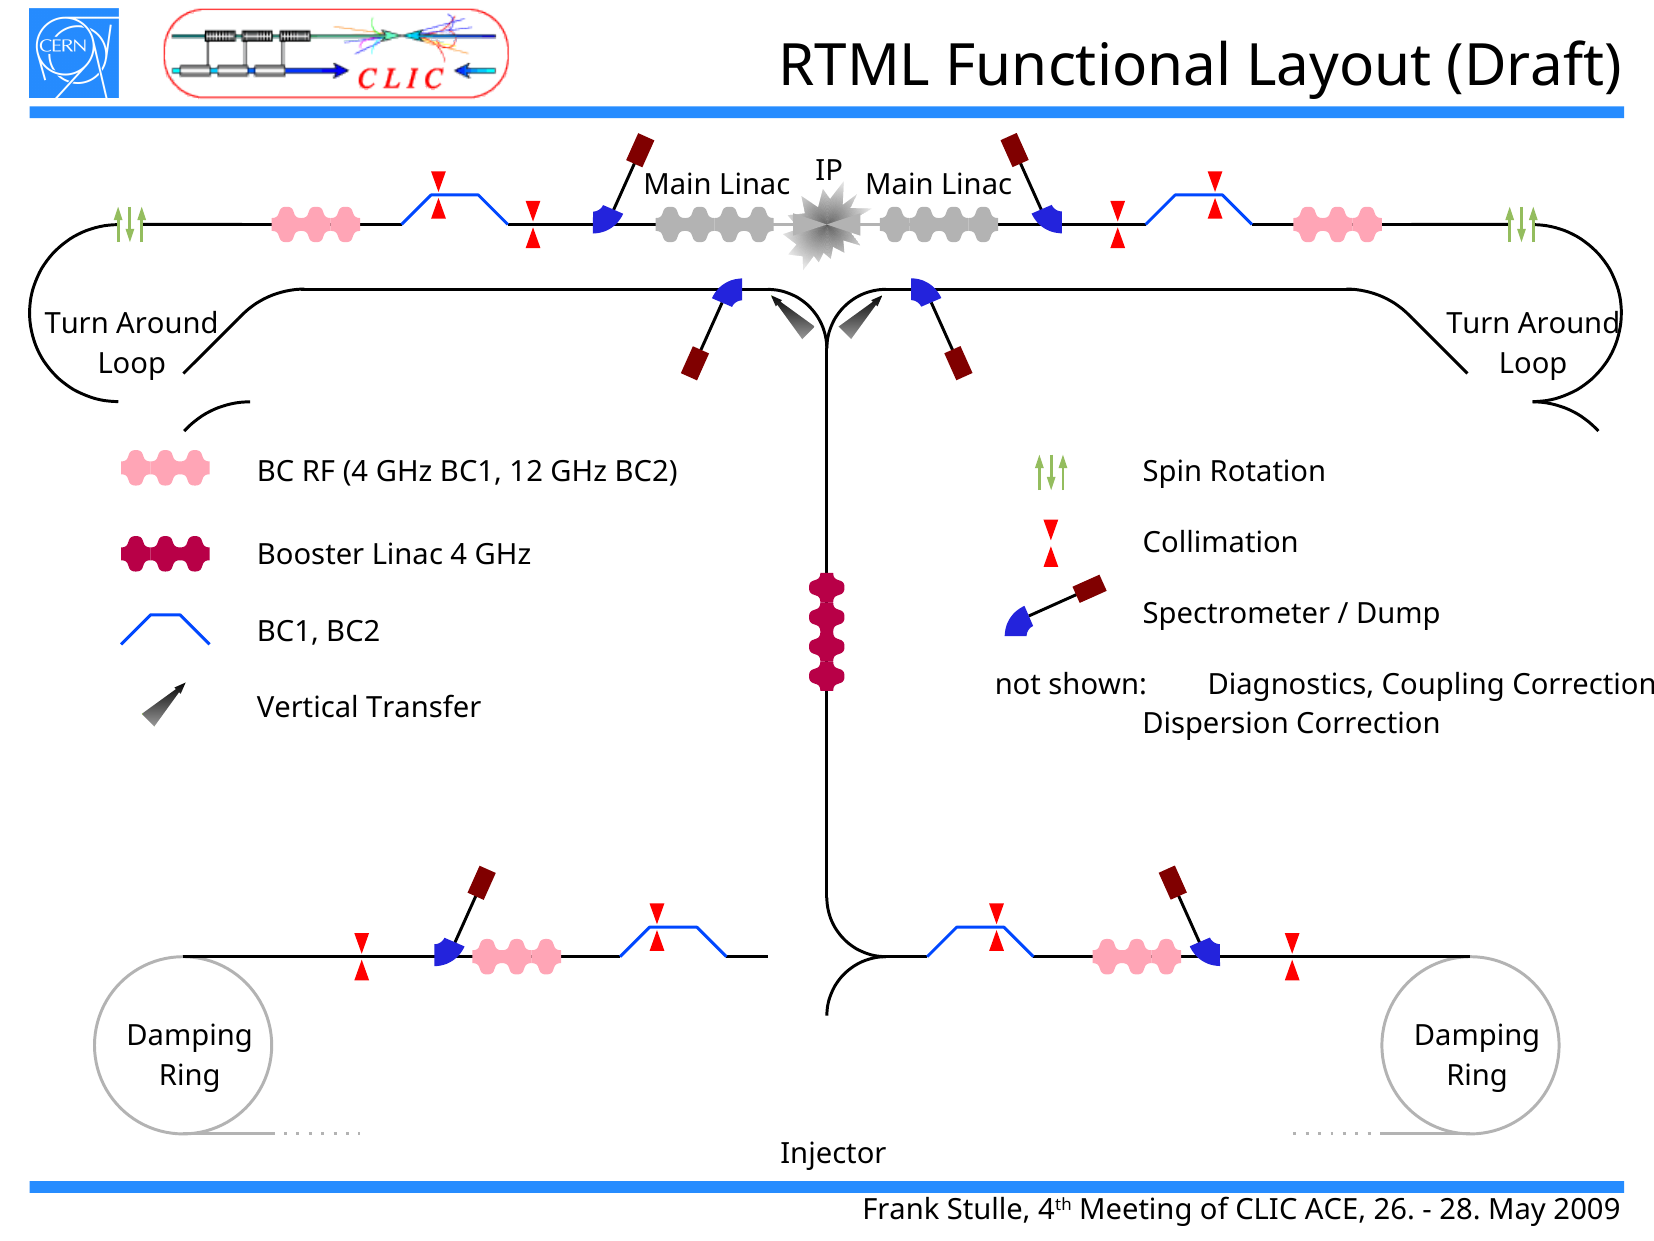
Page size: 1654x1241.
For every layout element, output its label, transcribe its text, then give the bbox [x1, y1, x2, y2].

text_box [1207, 197, 1223, 219]
text_box [354, 959, 370, 981]
text_box [434, 937, 465, 967]
text_box Main Linac [628, 155, 800, 207]
text_box Turn Around Loop [29, 295, 223, 382]
text_box [649, 903, 665, 925]
text_box [525, 200, 541, 222]
text_box [787, 214, 793, 222]
text_box [1284, 959, 1300, 981]
text_box Spin Rotation [1127, 442, 1334, 494]
text_box [141, 682, 186, 727]
text_box [121, 450, 210, 486]
text_box [770, 295, 815, 340]
text_box [655, 206, 774, 243]
text_box [783, 225, 861, 271]
text_box not shown: Diagnostics, Coupling Correction, Dispersion Correction [980, 655, 1592, 742]
text_box [799, 193, 872, 224]
text_box Main Linac [850, 155, 1022, 207]
text_box Collimation [1127, 513, 1303, 565]
text_box [271, 206, 361, 243]
text_box BC RF (4 GHz BC1, 12 GHz BC2) [242, 442, 716, 494]
text_box [680, 346, 710, 381]
text_box [1158, 865, 1187, 900]
text_box [809, 572, 845, 691]
text_box [354, 933, 370, 954]
text_box Spectrometer / Dump [1127, 584, 1436, 635]
text_box [1043, 546, 1059, 567]
text_box [592, 205, 624, 234]
title RTML Functional Layout (Draft) [210, 0, 1623, 184]
text_box [1092, 938, 1182, 975]
picture [159, 4, 210, 106]
text_box [1207, 171, 1223, 192]
picture [29, 8, 119, 98]
text_box [911, 278, 942, 307]
text_box [711, 278, 743, 307]
text_box [879, 206, 999, 243]
text_box [626, 133, 655, 168]
text_box Damping Ring [111, 1006, 259, 1093]
text_box Turn Around Loop [1431, 295, 1624, 382]
text_box [1004, 605, 1034, 637]
text_box [431, 197, 446, 219]
text_box [1000, 132, 1029, 168]
text_box Vertical Transfer [242, 679, 487, 730]
text_box [989, 930, 1004, 951]
text_box [1189, 937, 1221, 967]
text_box [1110, 200, 1126, 222]
text_box Injector [765, 1124, 892, 1176]
text_box BC1, BC2 [242, 602, 402, 653]
text_box [989, 903, 1004, 925]
text_box [649, 930, 665, 951]
text_box [472, 938, 562, 975]
text_box [1284, 933, 1300, 954]
text_box [944, 346, 973, 381]
text_box Booster Linac 4 GHz [242, 525, 543, 576]
text_box [467, 865, 496, 900]
text_box Damping Ring [1399, 1006, 1546, 1093]
text_box [1110, 227, 1126, 249]
text_box [1072, 574, 1107, 603]
text_box [1293, 206, 1382, 243]
text_box [121, 536, 210, 572]
text_box [1043, 519, 1059, 541]
text_box [431, 171, 446, 192]
text_box [838, 295, 883, 340]
text_box IP [800, 141, 859, 193]
text_box [1031, 204, 1062, 234]
text_box [525, 227, 541, 249]
